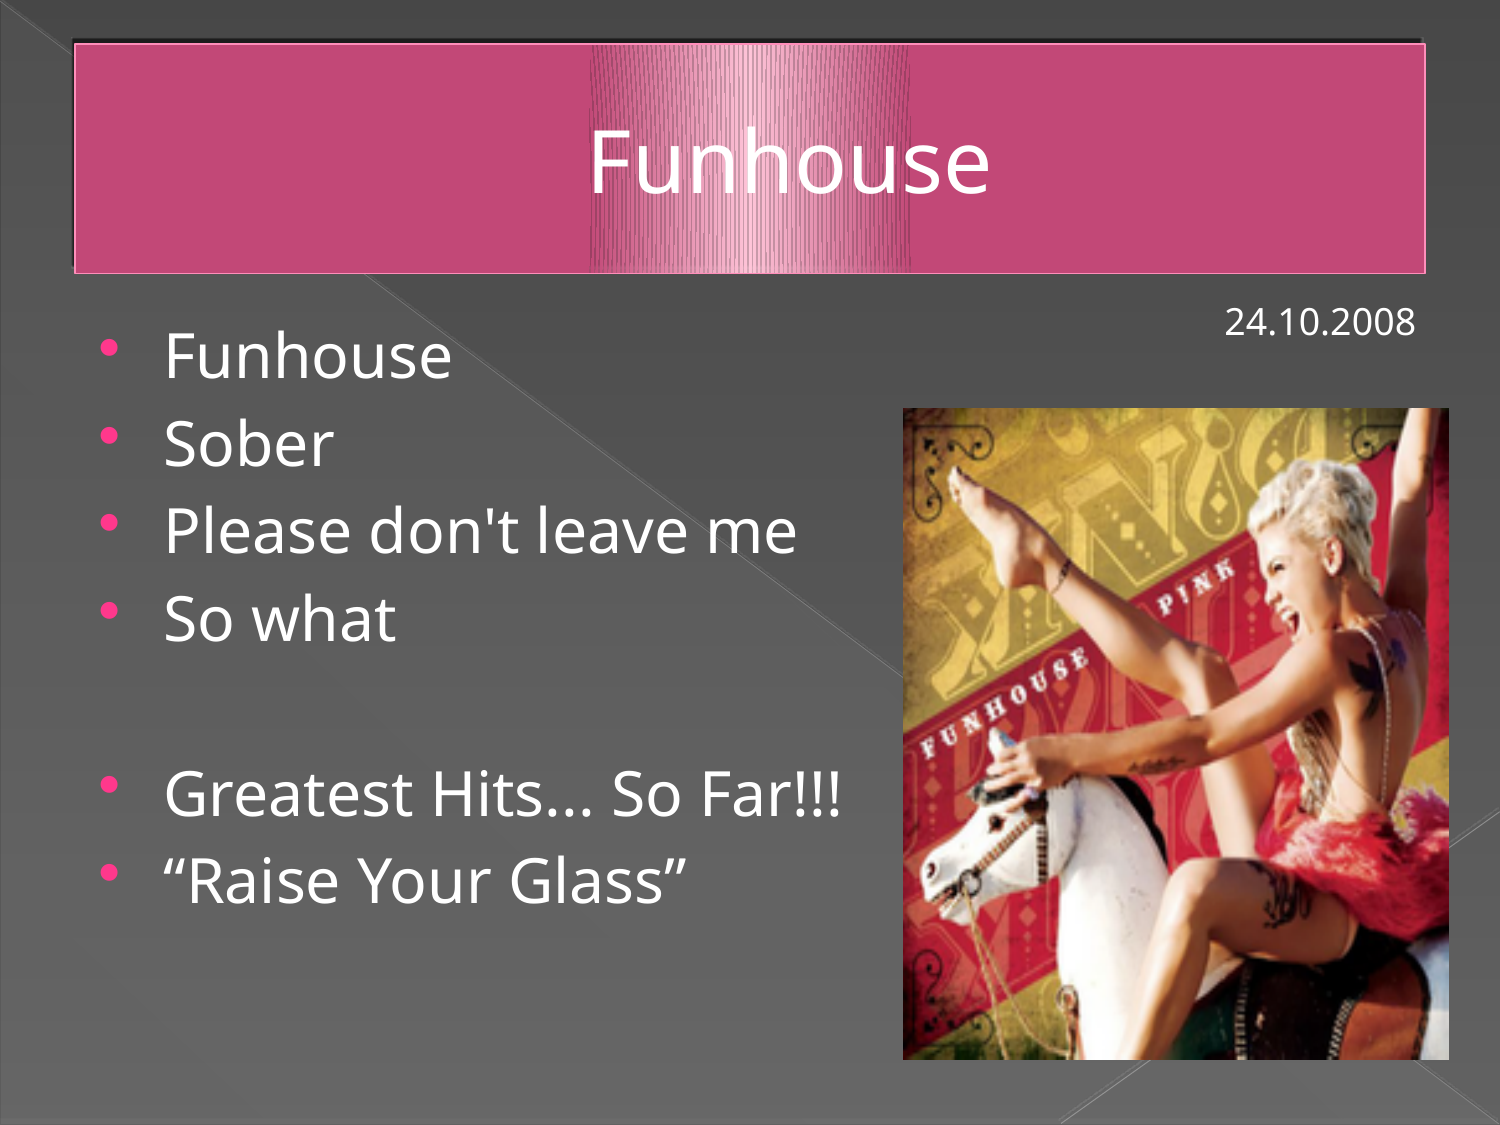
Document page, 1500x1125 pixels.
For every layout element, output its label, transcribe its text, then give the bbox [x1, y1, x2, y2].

picture [903, 408, 1449, 1060]
title Funhouse [75, 43, 1425, 274]
text_box 24.10.2008 [1209, 290, 1432, 351]
list Funhouse Sober Please don't leave me So what Greatest Hits... So Far!!! “Raise Your Glass” [75, 308, 1425, 1059]
